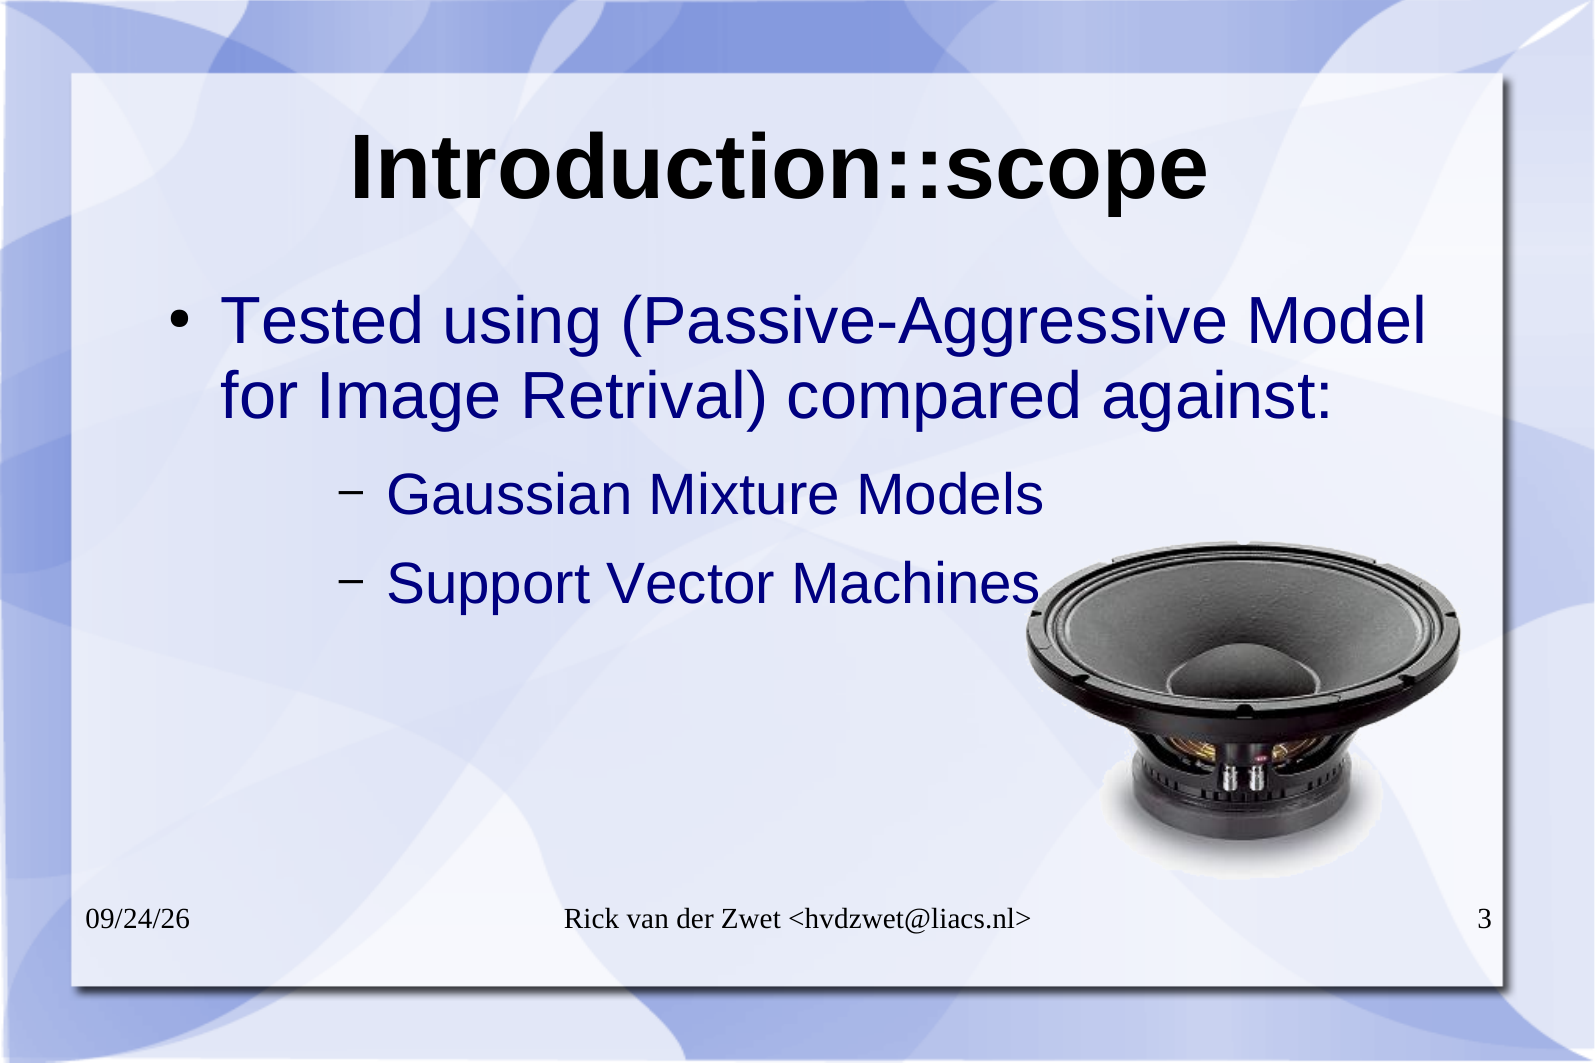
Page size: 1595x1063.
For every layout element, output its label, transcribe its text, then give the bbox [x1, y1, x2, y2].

title Introduction::scope [79, 77, 1481, 256]
list Tested using (Passive-Aggressive Model for Image Retrival) compared against: Gaussian Mixture Models Support Vector Machines [150, 282, 1460, 863]
picture [0, 0, 1595, 1063]
